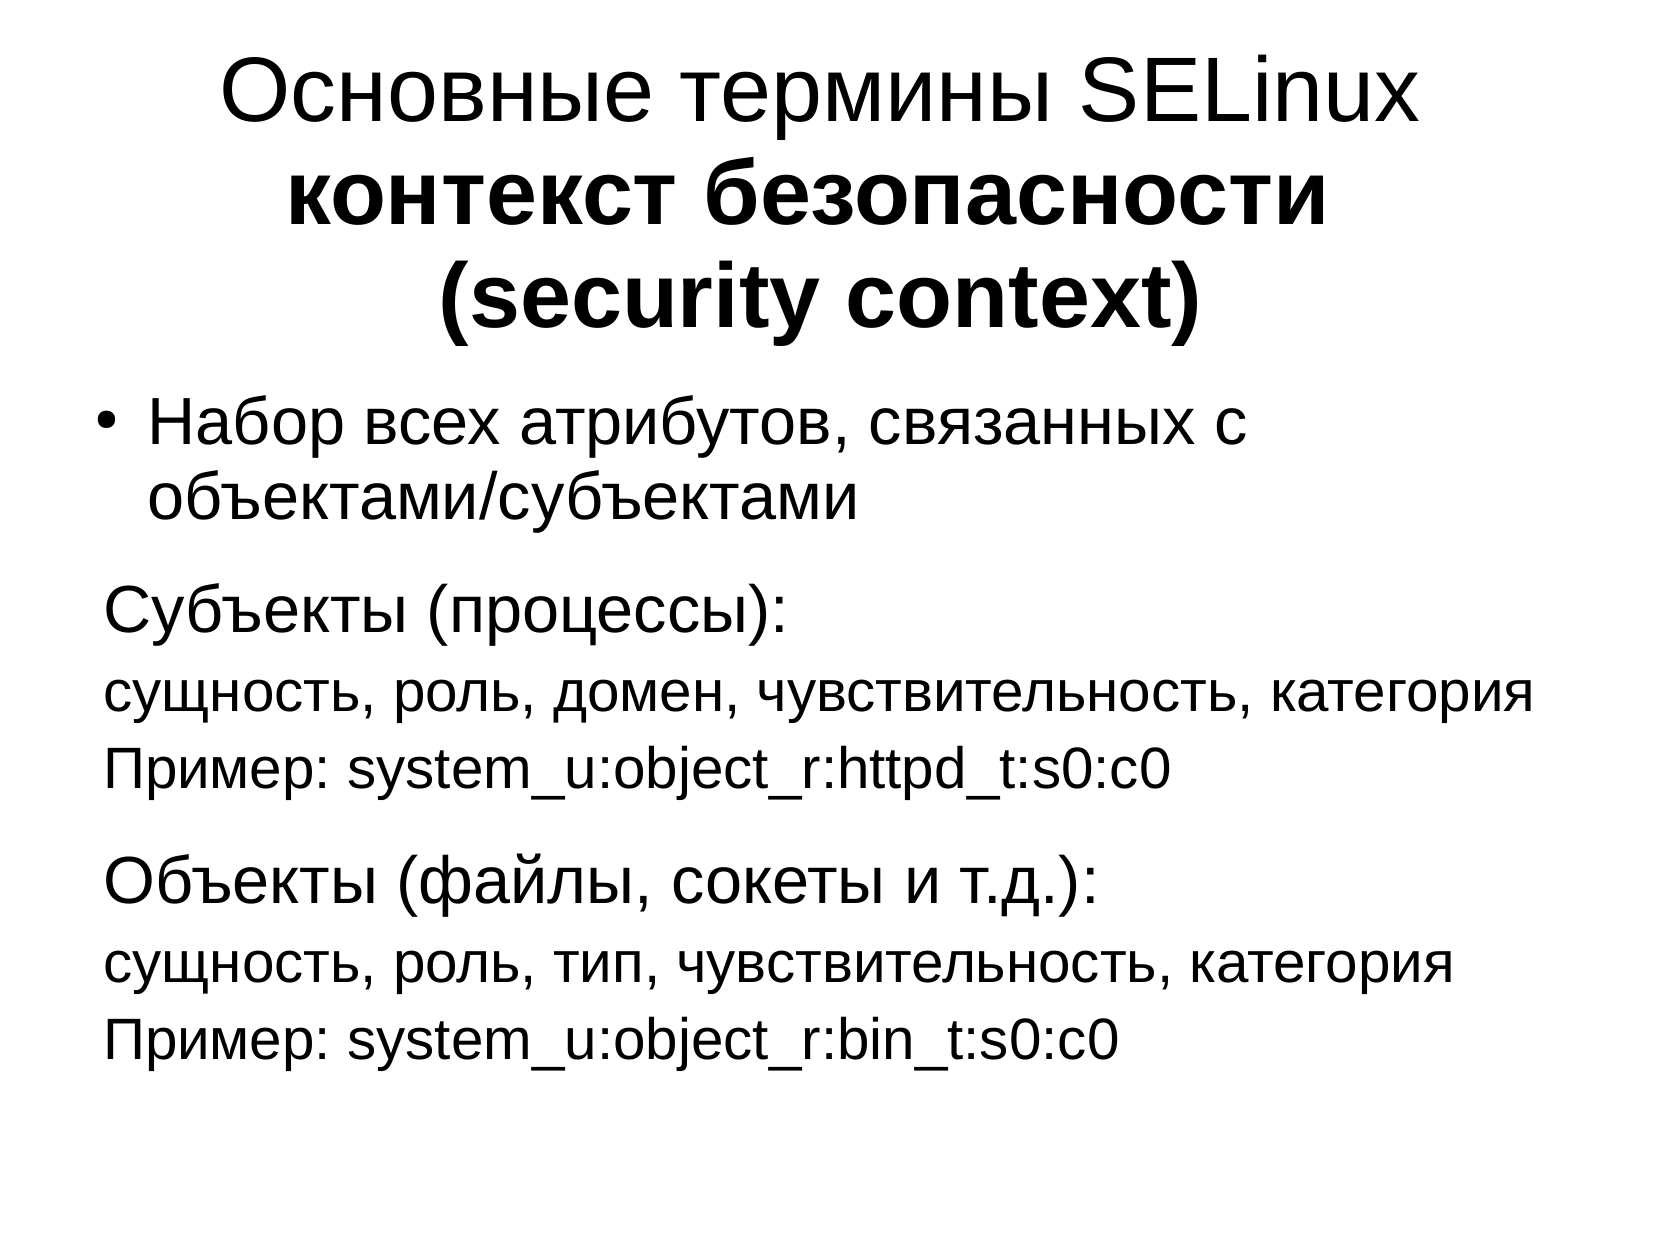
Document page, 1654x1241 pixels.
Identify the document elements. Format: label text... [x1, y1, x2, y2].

text_box Объекты (файлы, сокеты и т.д.): сущность, роль, тип, чувствительность, категория Пример: system_u:object_r:bin_t:s0:c0 [88, 835, 1565, 1092]
list Набор всех атрибутов, связанных с объектами/субъектами [76, 383, 1565, 847]
title Основные термины SELinux контекст безопасности (security context) [76, 38, 1565, 347]
text_box Субъекты (процессы): сущность, роль, домен, чувствительность, категория Пример: system_u:object_r:httpd_t:s0:c0 [88, 565, 1565, 809]
